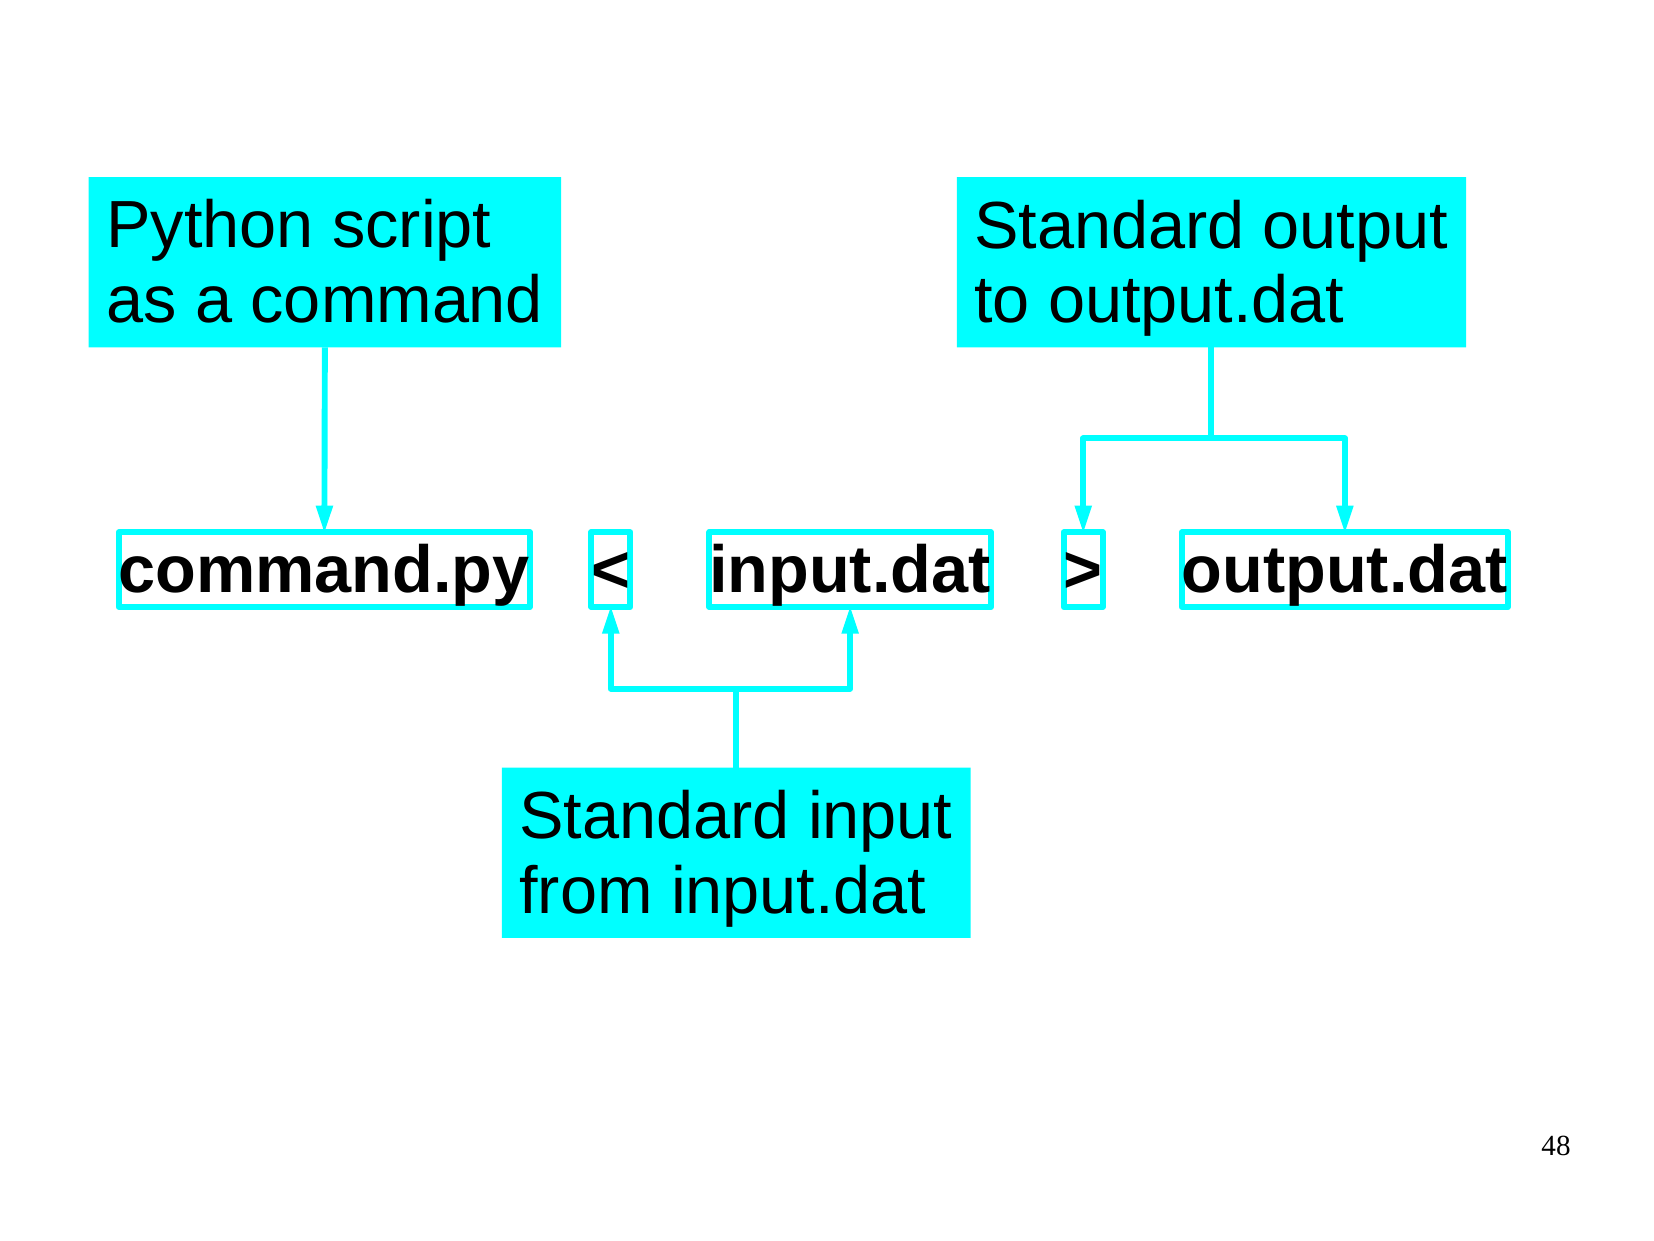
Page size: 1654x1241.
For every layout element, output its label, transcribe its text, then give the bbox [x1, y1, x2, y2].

text_box input.dat [709, 532, 992, 608]
text_box Standard input from input.dat [501, 767, 971, 938]
text_box Standard output to output.dat [956, 177, 1467, 348]
text_box Python script as a command [88, 177, 562, 348]
text_box output.dat [1181, 532, 1508, 608]
text_box command.py [118, 532, 530, 608]
text_box > [1063, 532, 1103, 608]
text_box < [591, 532, 631, 608]
